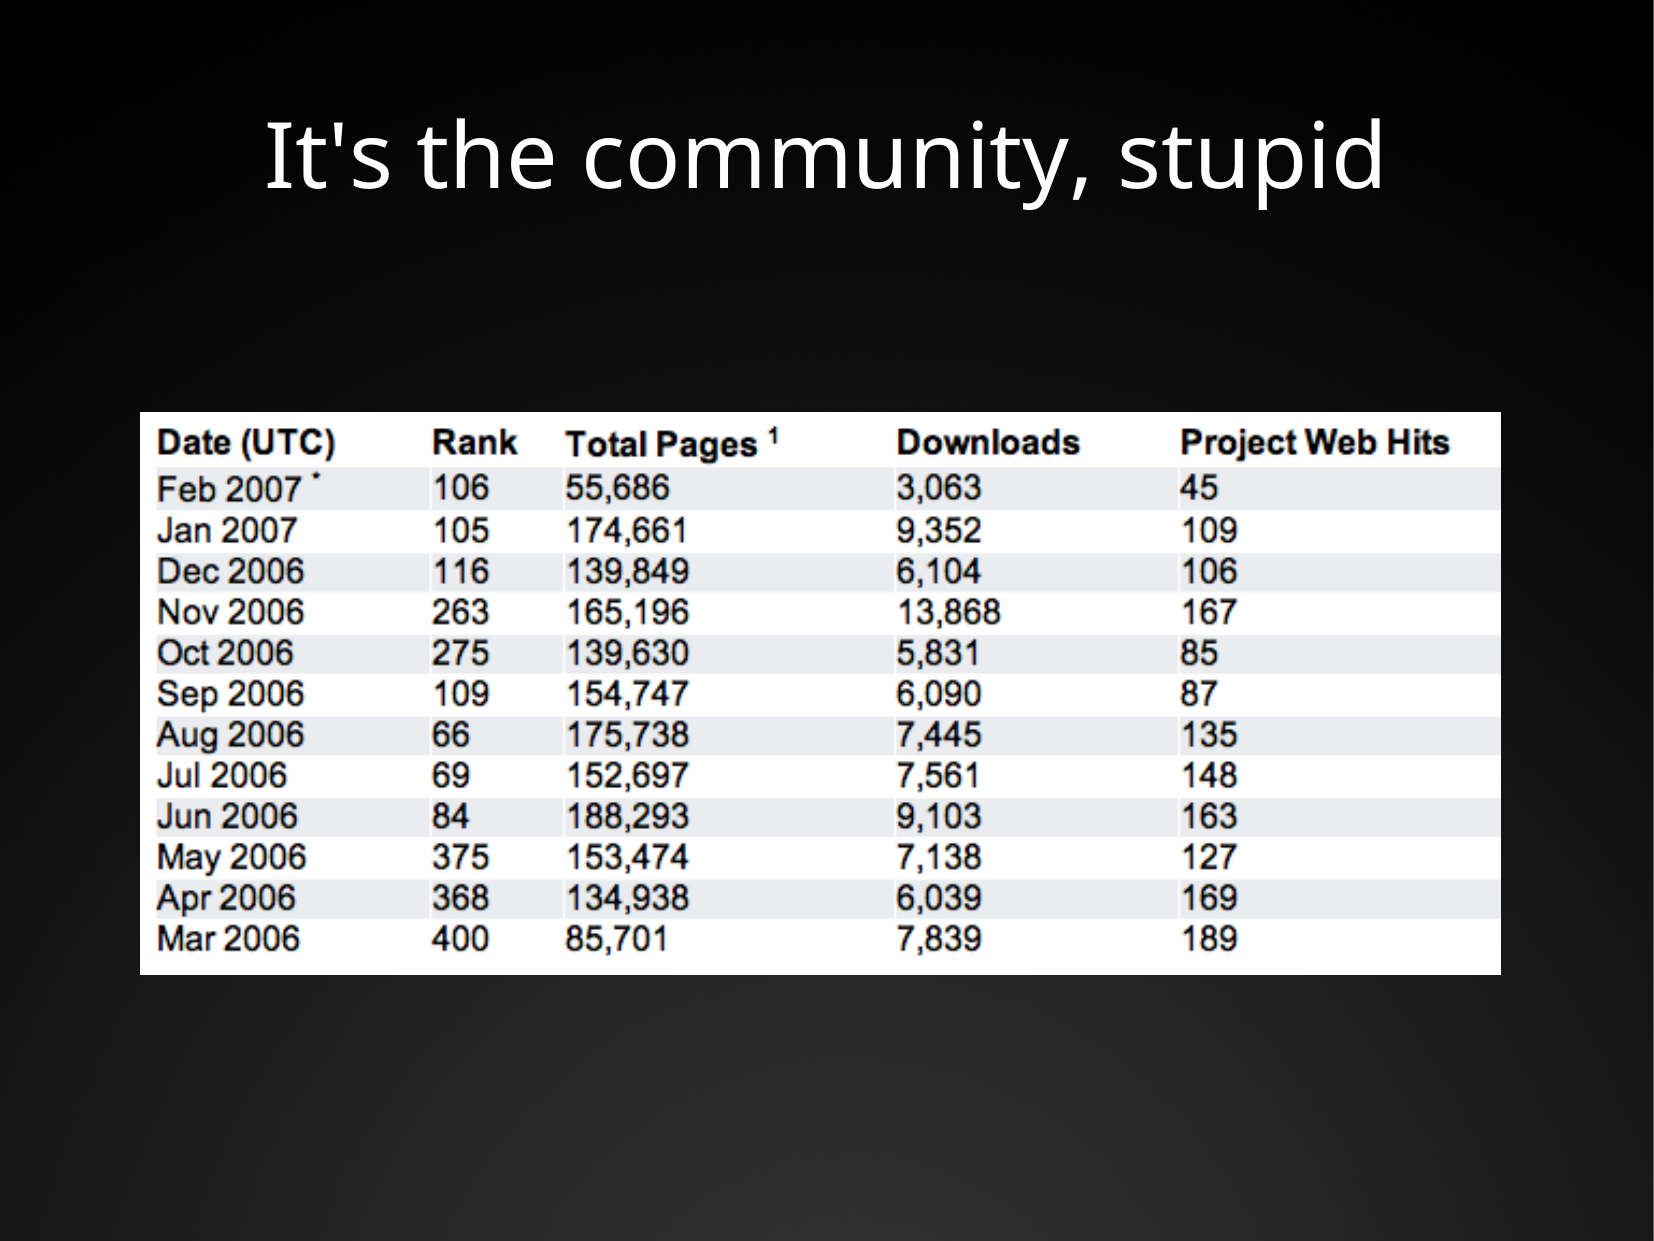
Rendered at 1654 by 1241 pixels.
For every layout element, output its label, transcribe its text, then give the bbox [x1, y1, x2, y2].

picture [0, 0, 1654, 1241]
title It's the community, stupid [82, 49, 1571, 257]
